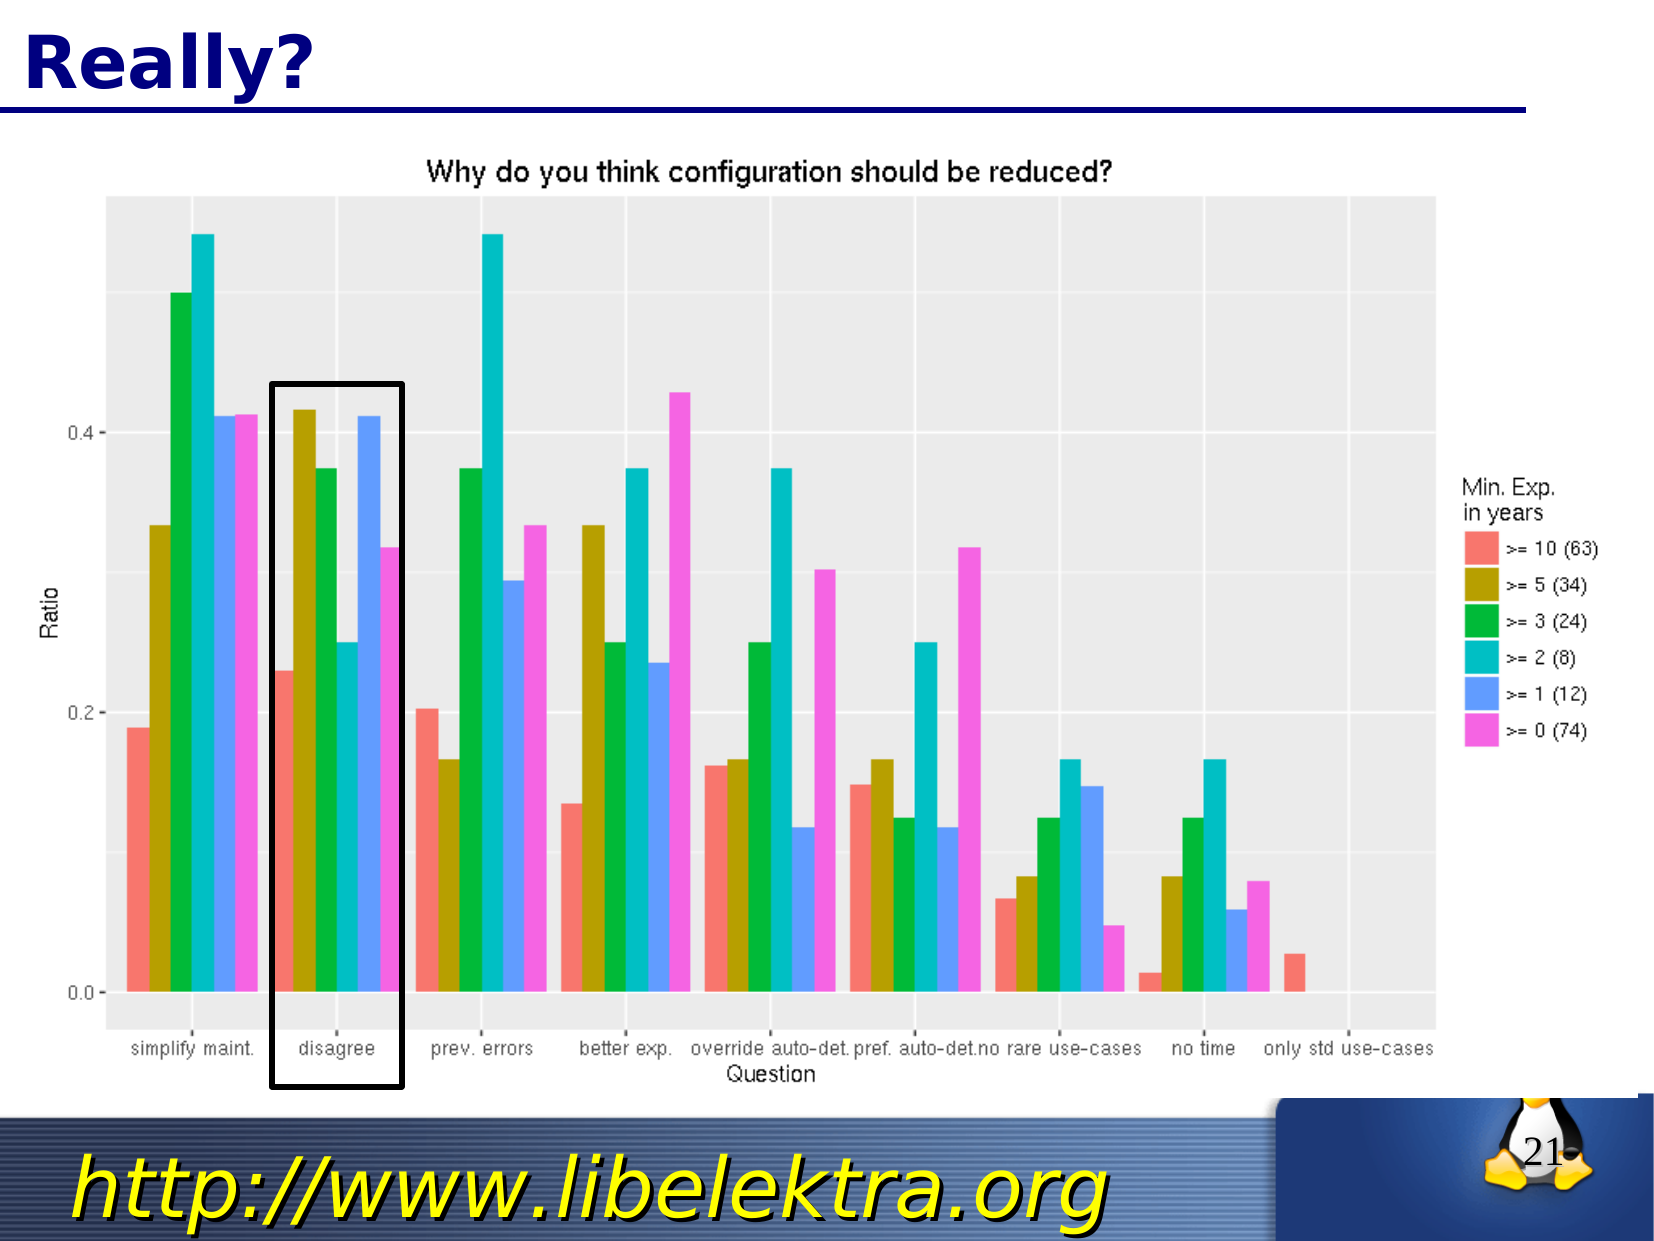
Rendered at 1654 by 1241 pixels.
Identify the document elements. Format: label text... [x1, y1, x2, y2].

picture [0, 149, 1654, 1241]
text_box Really? [22, 14, 1611, 111]
text_box <Foliennummer> [1272, 1122, 1566, 1178]
